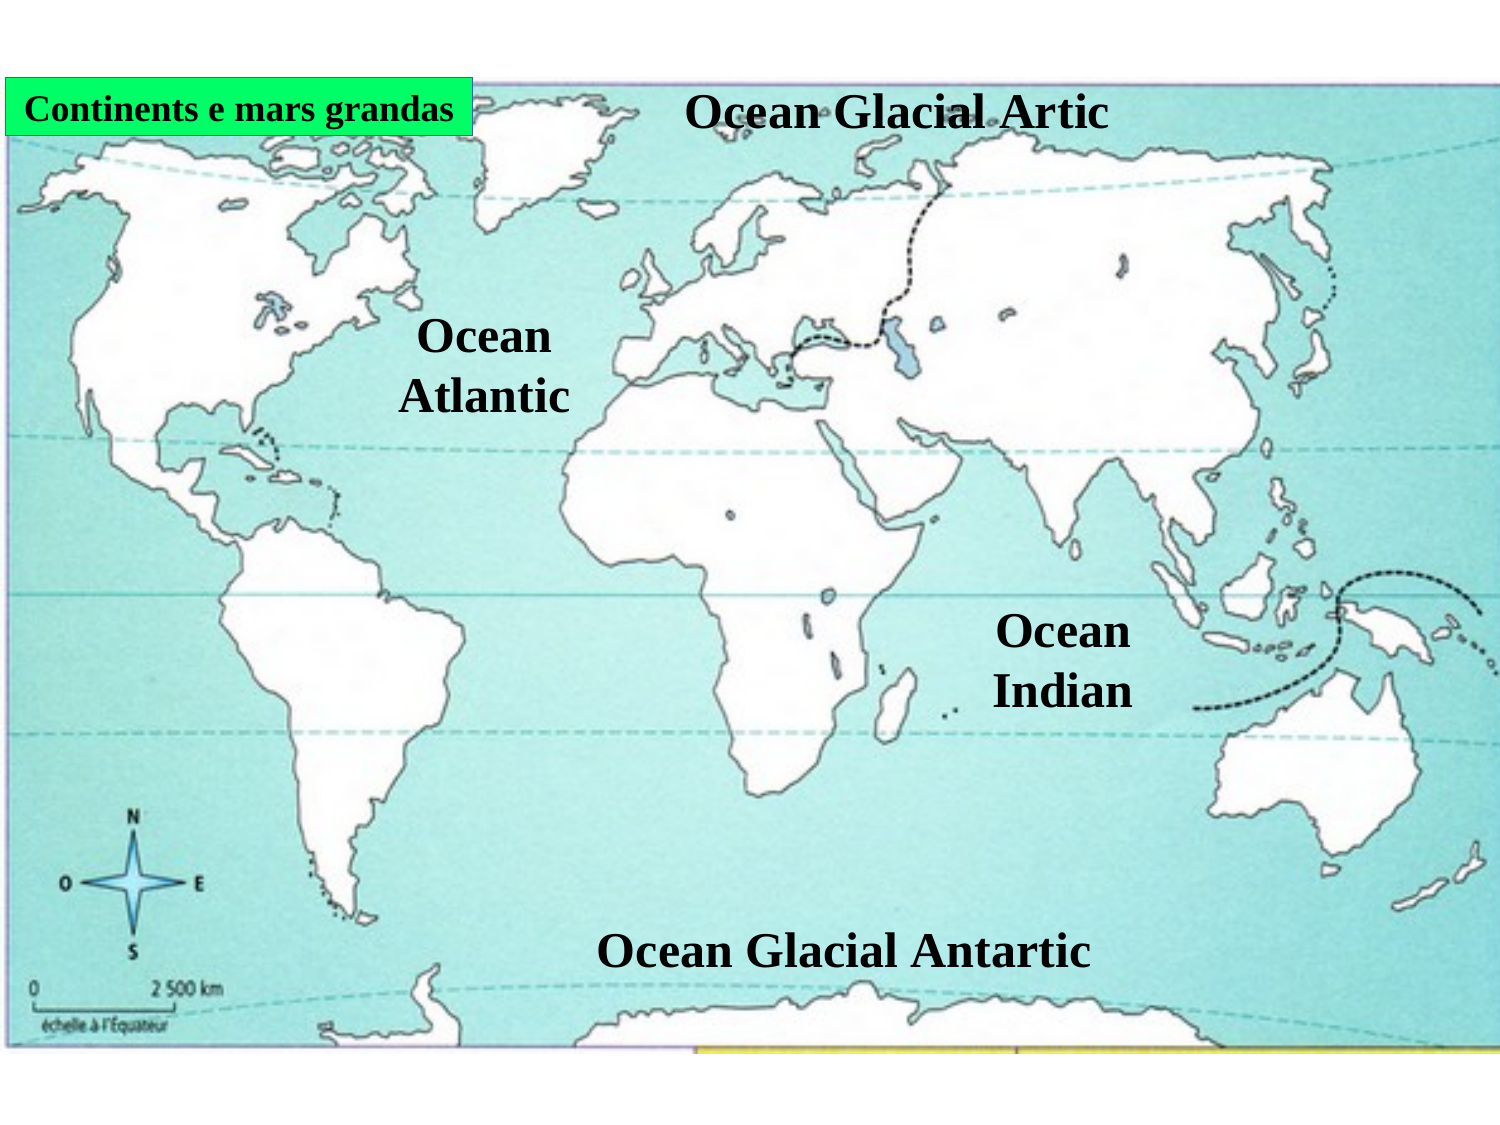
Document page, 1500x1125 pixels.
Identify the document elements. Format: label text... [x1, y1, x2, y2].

text_box Continents e mars grandas [5, 77, 473, 136]
text_box Ocean Atlantic [354, 295, 615, 430]
text_box Ocean Indian [933, 590, 1193, 726]
text_box Ocean Glacial Antartic [496, 879, 1193, 1015]
text_box Ocean Glacial Artic [549, 41, 1247, 177]
picture [0, 77, 1500, 1054]
